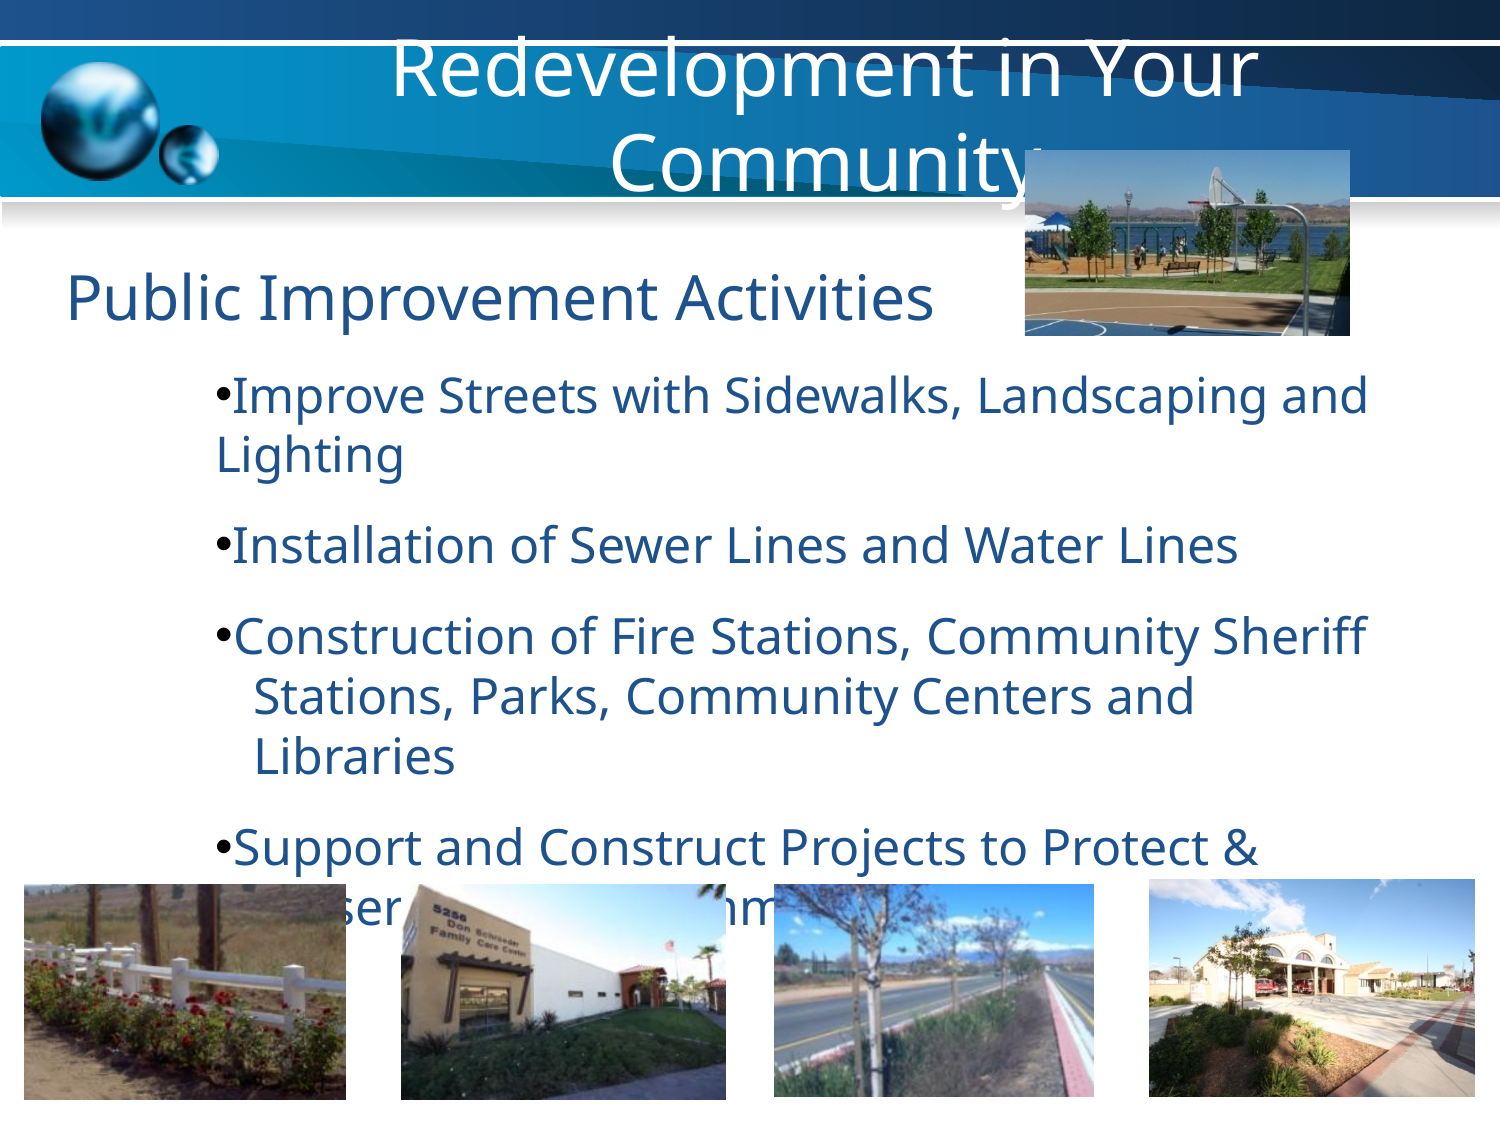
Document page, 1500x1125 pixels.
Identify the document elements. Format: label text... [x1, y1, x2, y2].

picture [774, 884, 1094, 1097]
picture [24, 884, 346, 1101]
title Redevelopment in Your Community [150, 0, 1500, 225]
picture [1024, 149, 1351, 336]
picture [401, 884, 726, 1101]
text_box Public Improvement Activities Improve Streets with Sidewalks, Landscaping and Lighting Installation of Sewer Lines and Water Lines Construction of Fire Stations, Community Sheriff Stations, Parks, Community Centers and Libraries Support and Construct Projects to Protect & Preserve the Environment [50, 250, 1388, 1003]
picture [1149, 880, 1475, 1097]
